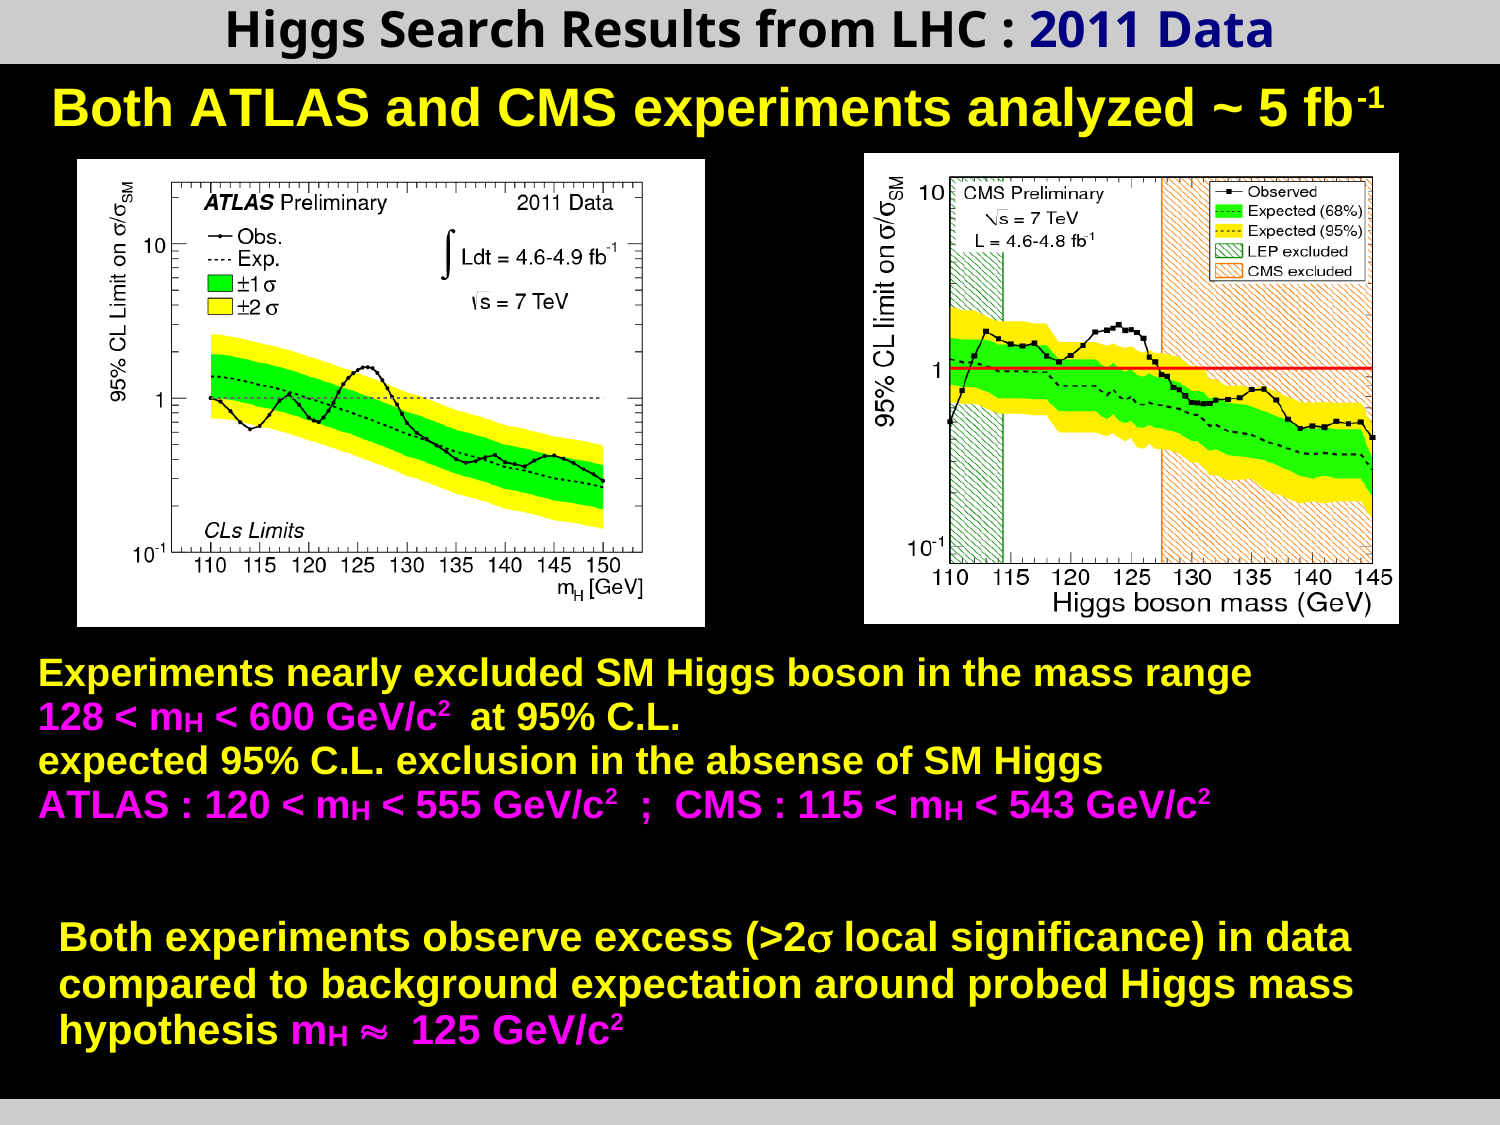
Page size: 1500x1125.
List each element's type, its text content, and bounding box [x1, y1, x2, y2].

picture [77, 159, 705, 627]
picture [864, 153, 1399, 624]
text_box Experiments nearly excluded SM Higgs boson in the mass range 128 < mH < 600 GeV/c2 at 95% C.L. expected 95% C.L. exclusion in the absense of SM Higgs ATLAS : 120 < mH < 555 GeV/c2 ; CMS : 115 < mH < 543 GeV/c2 [23, 643, 1474, 856]
text_box Both experiments observe excess (>2s local significance) in data compared to background expectation around probed Higgs mass hypothesis mH » 125 GeV/c2 [43, 906, 1455, 1084]
text_box Both ATLAS and CMS experiments analyzed ~ 5 fb-1 [36, 70, 1474, 148]
title Higgs Search Results from LHC : 2011 Data [75, 0, 1425, 70]
